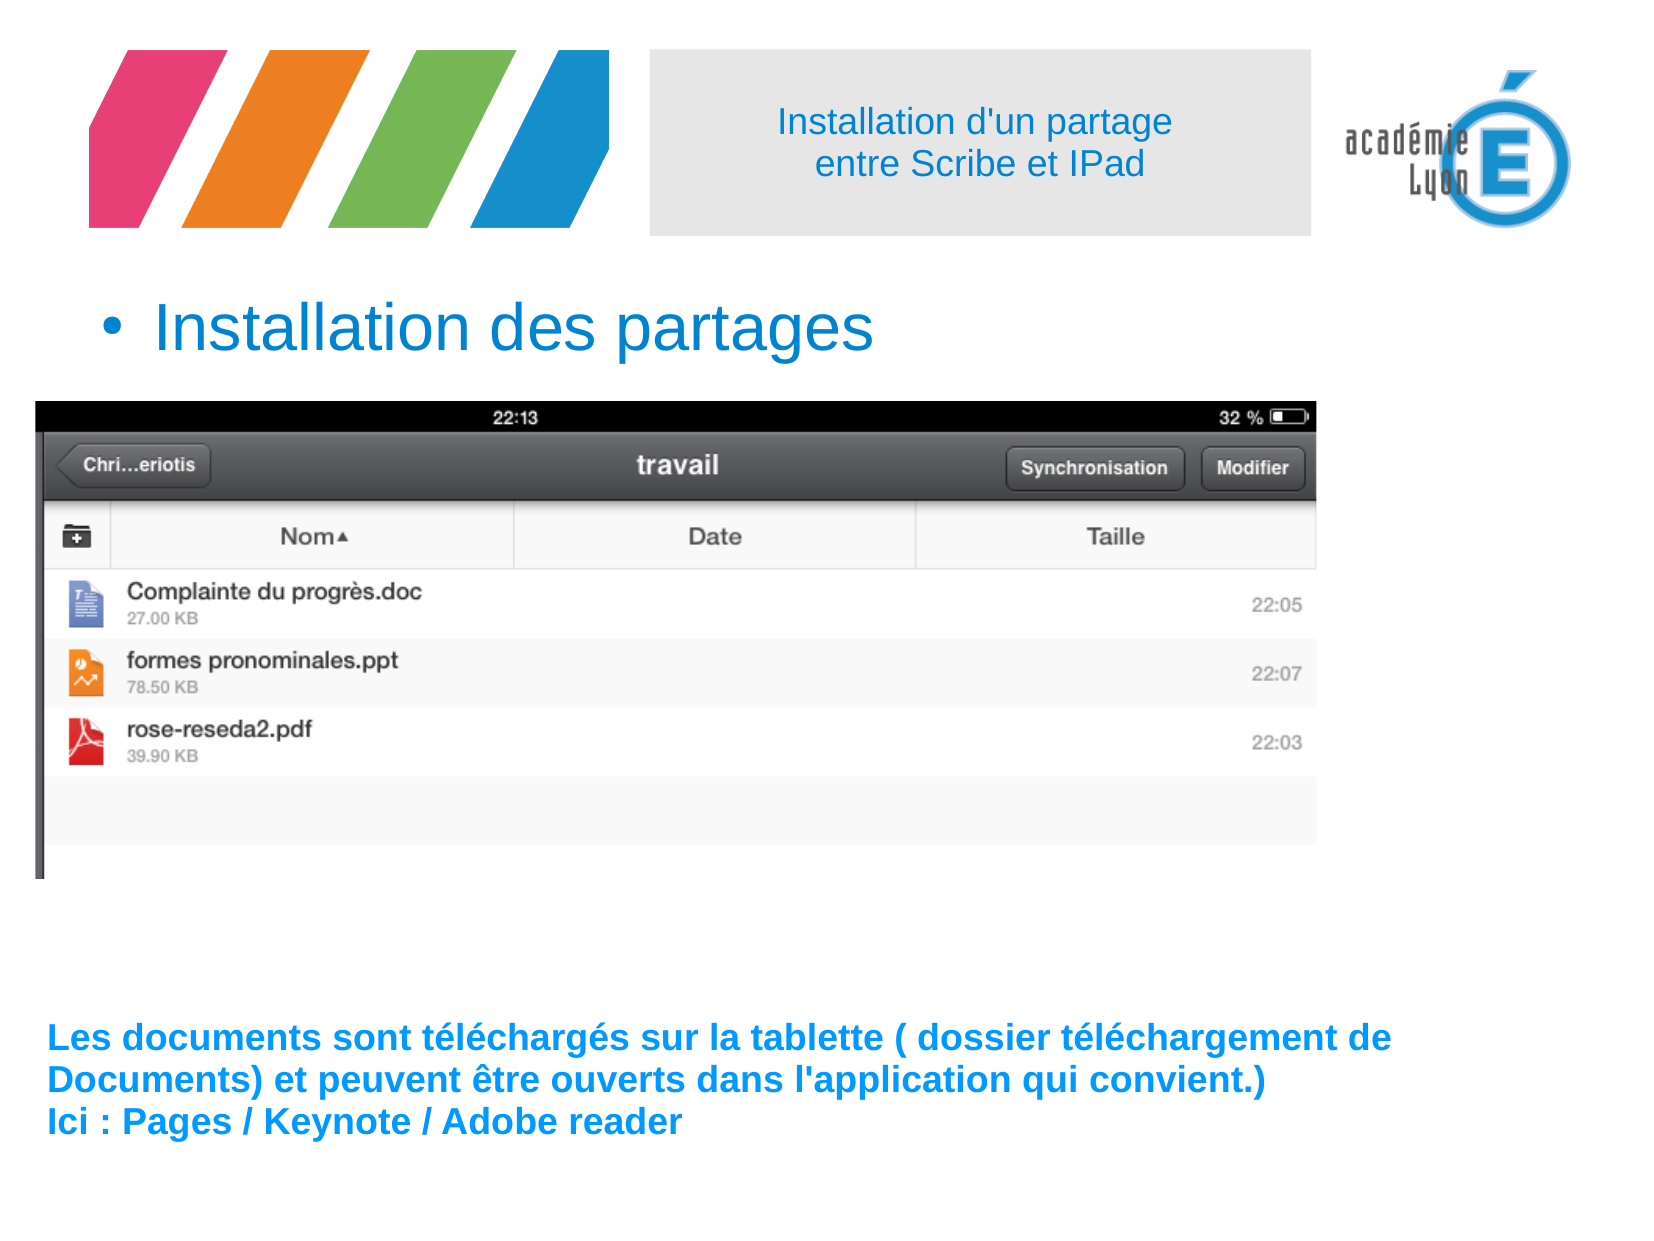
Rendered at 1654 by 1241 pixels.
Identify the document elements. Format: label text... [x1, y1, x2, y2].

picture [1338, 70, 1571, 233]
picture [89, 50, 609, 228]
title Installation d'un partage entre Scribe et IPad [649, 49, 1312, 237]
list Installation des partages [82, 290, 1571, 1010]
text_box Les documents sont téléchargés sur la tablette ( dossier téléchargement de Documents) et peuvent être ouverts dans l'application qui convient.) Ici : Pages / Keynote / Adobe reader [32, 1008, 1560, 1154]
picture [35, 401, 1317, 879]
